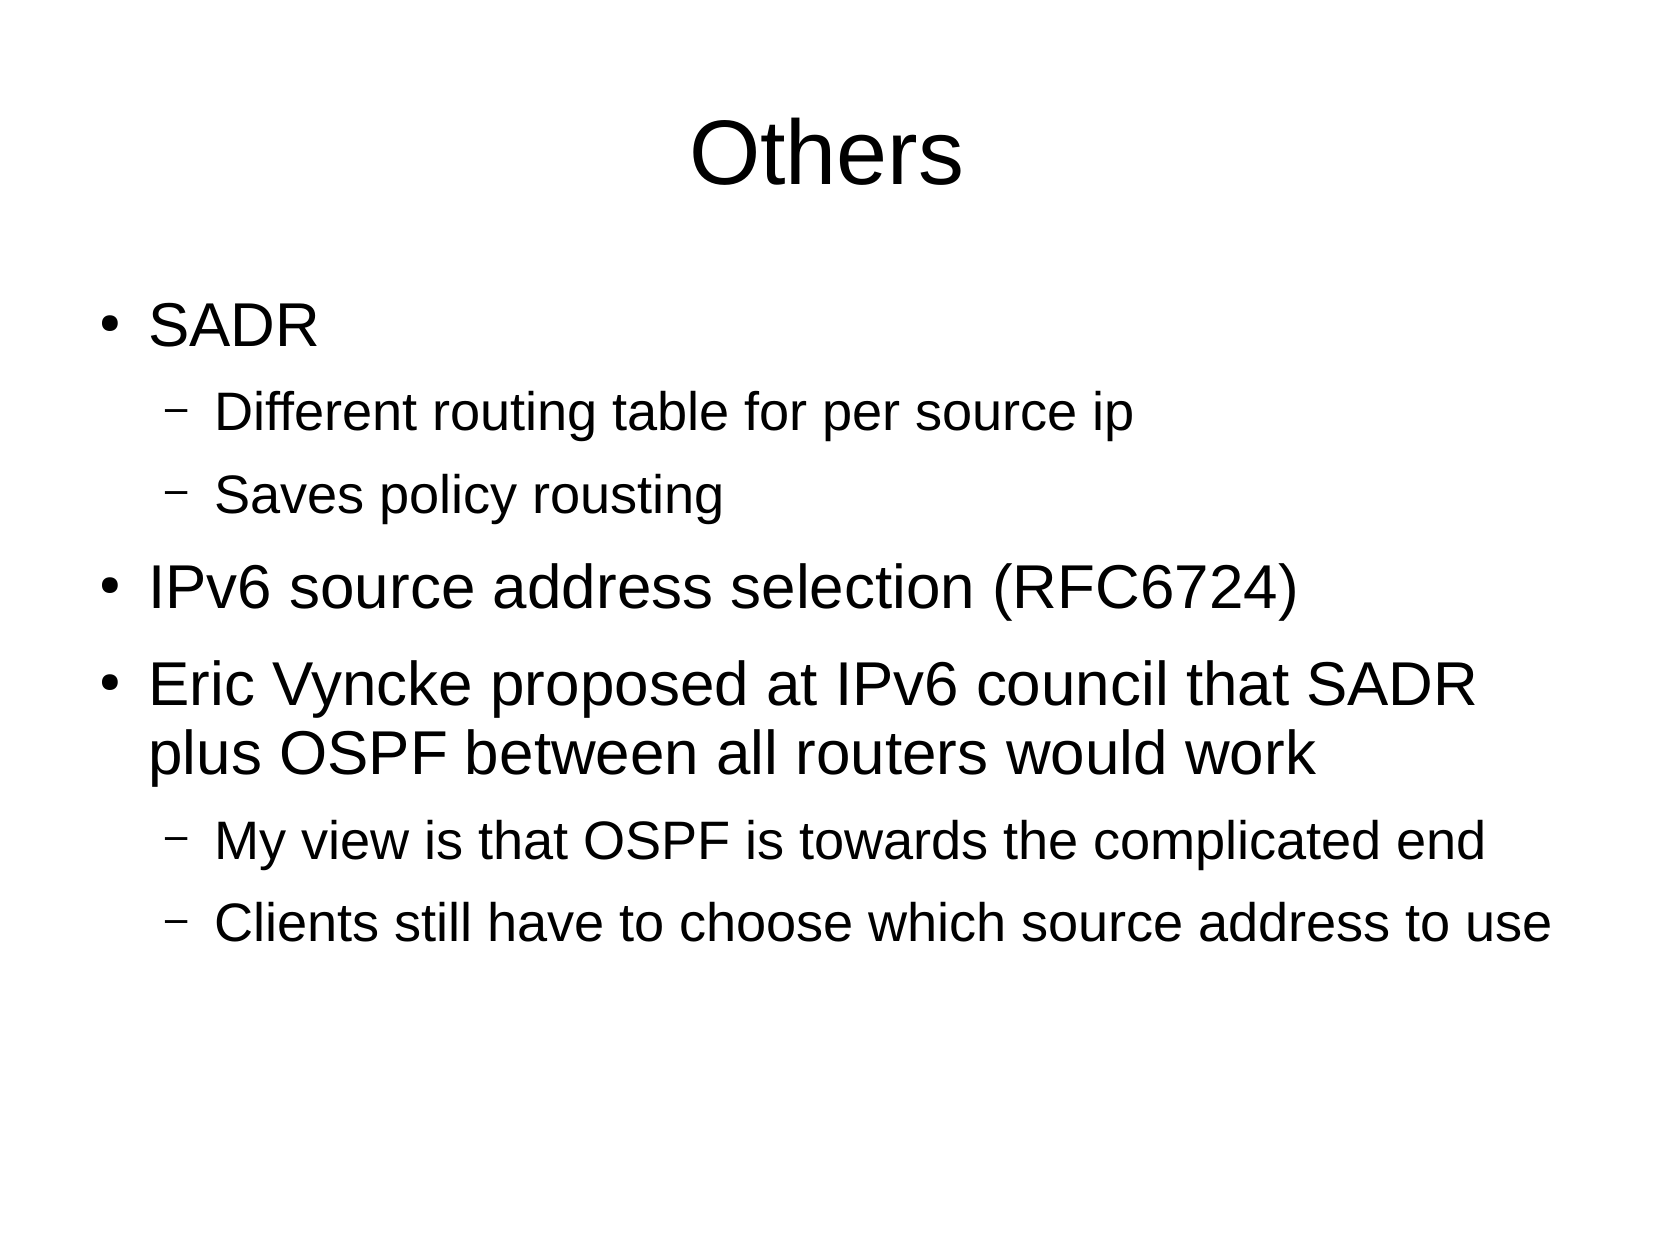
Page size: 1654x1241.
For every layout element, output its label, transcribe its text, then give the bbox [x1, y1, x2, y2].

list SADR Different routing table for per source ip Saves policy rousting IPv6 source address selection (RFC6724) Eric Vyncke proposed at IPv6 council that SADR plus OSPF between all routers would work My view is that OSPF is towards the complicated end Clients still have to choose which source address to use [82, 290, 1571, 1010]
title Others [82, 49, 1571, 257]
